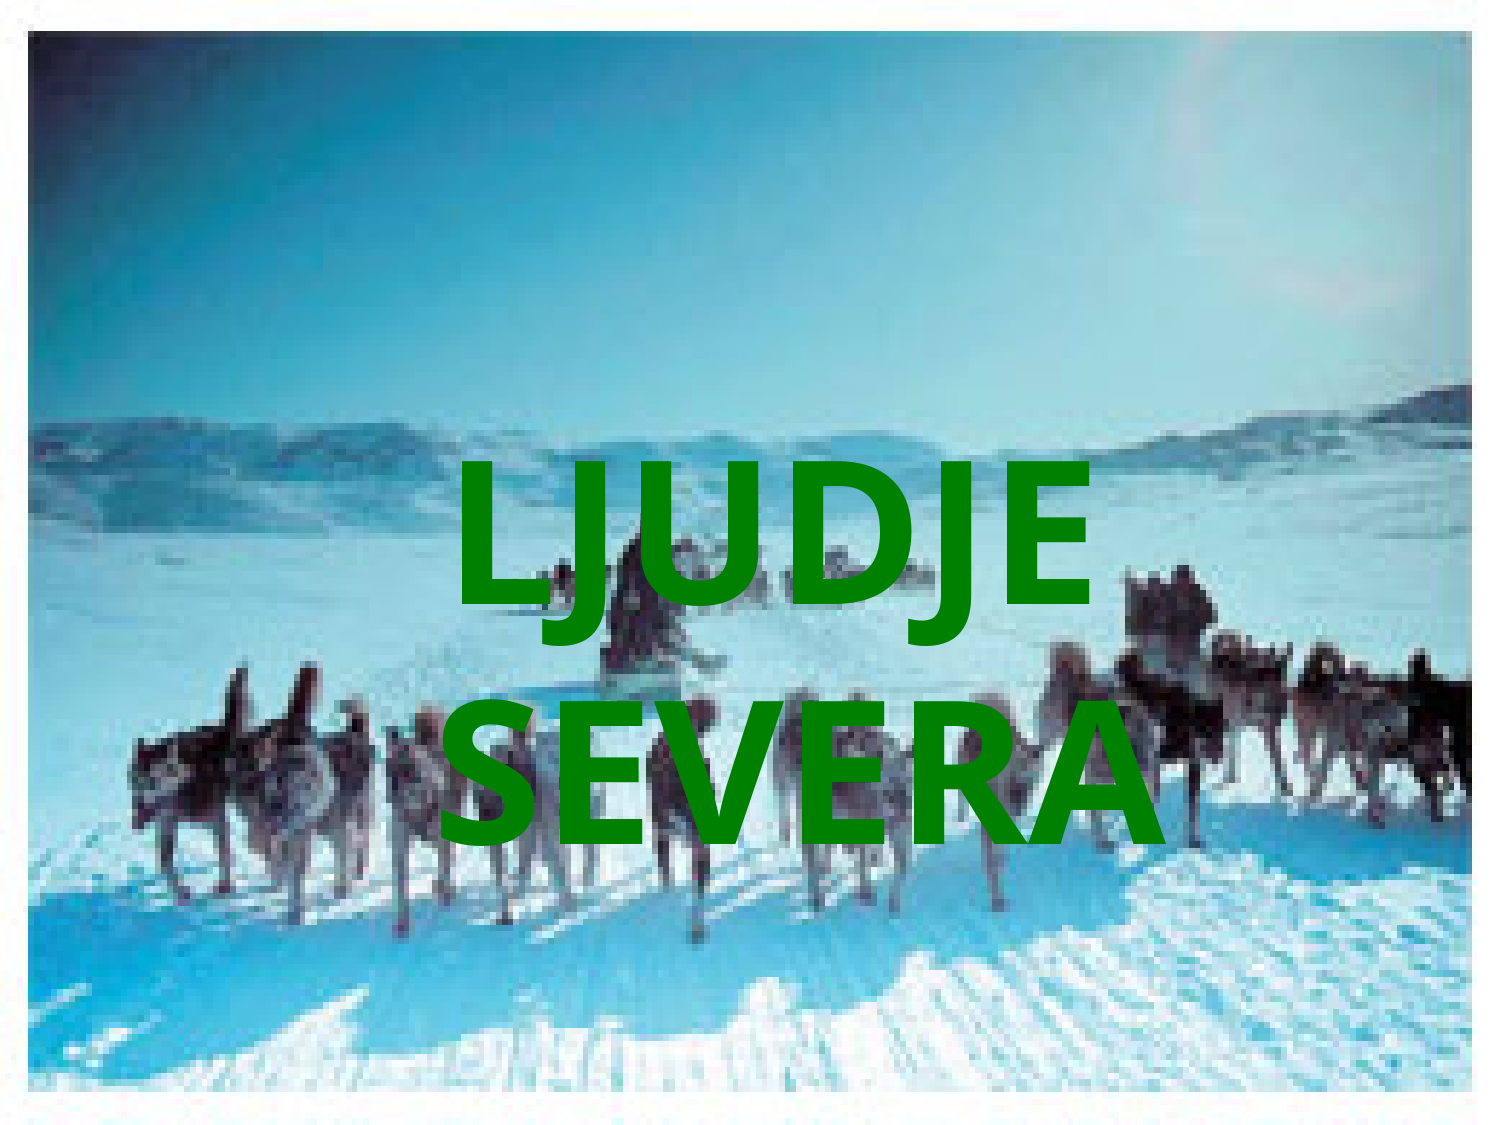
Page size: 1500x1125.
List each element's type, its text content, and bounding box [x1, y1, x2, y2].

text_box LJUDJE SEVERA [265, 397, 1282, 728]
picture [0, 0, 1500, 1125]
